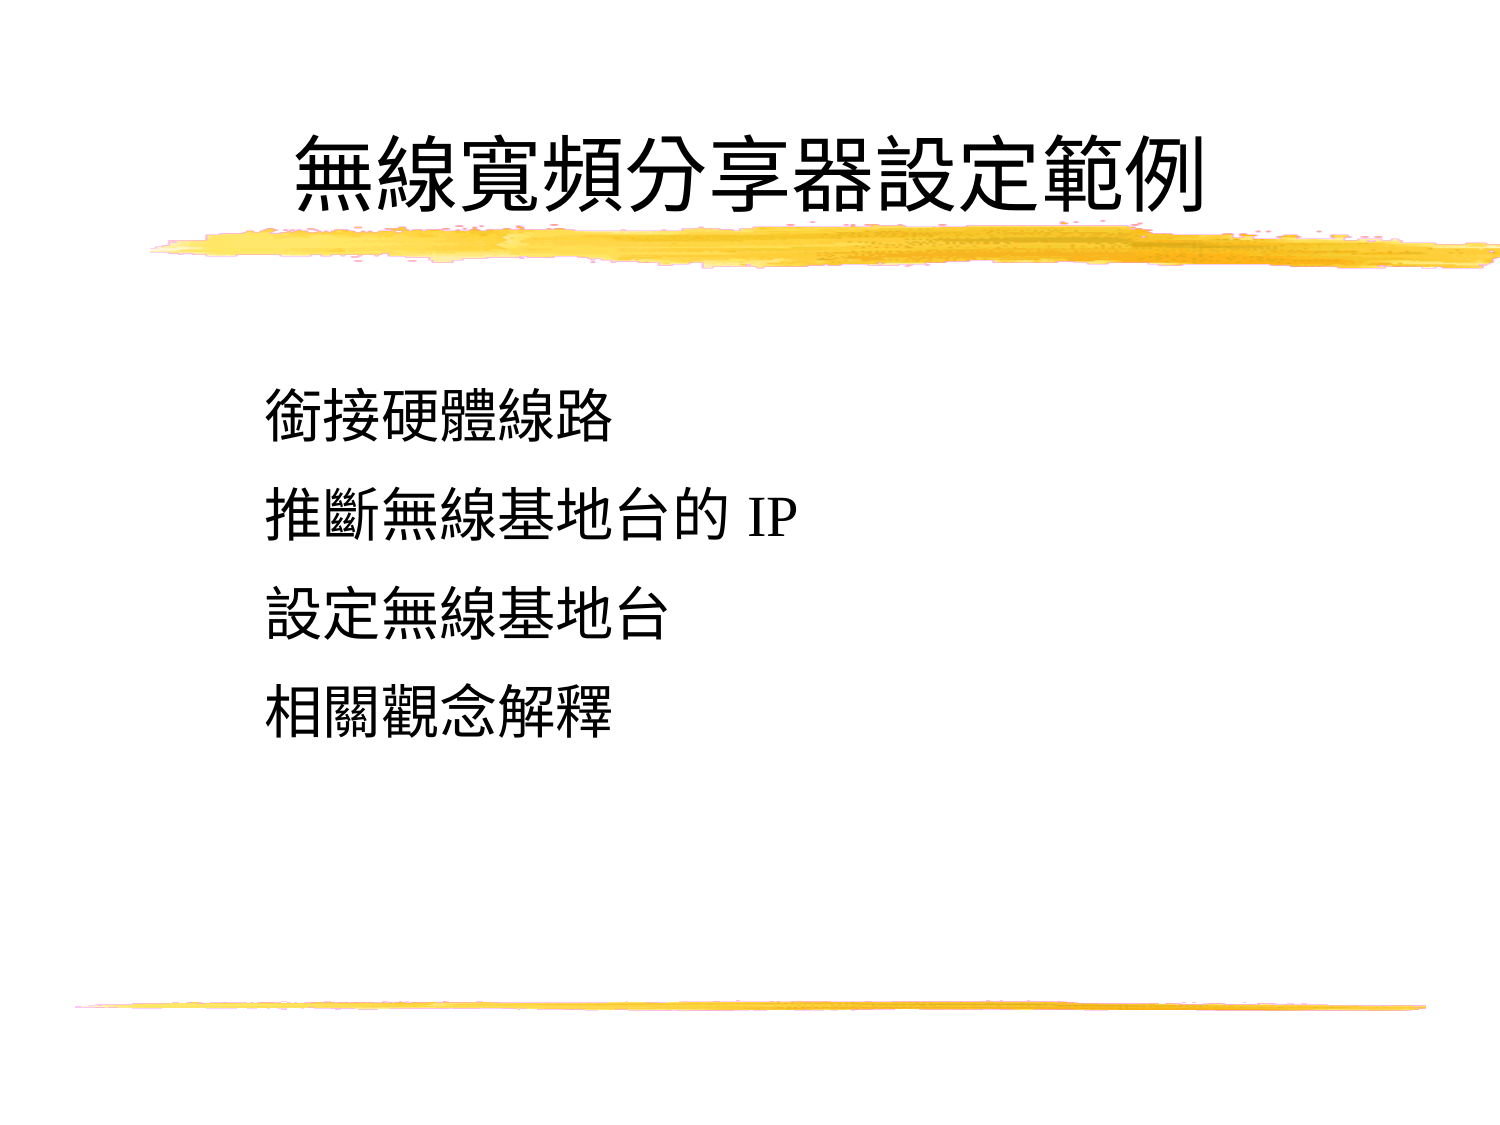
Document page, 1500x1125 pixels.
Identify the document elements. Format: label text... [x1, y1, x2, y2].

title 無線寬頻分享器設定範例 [112, 49, 1388, 238]
picture [150, 215, 1500, 279]
picture [75, 999, 1426, 1013]
list 銜接硬體線路 推斷無線基地台的IP 設定無線基地台 相關觀念解釋 [249, 362, 1363, 888]
